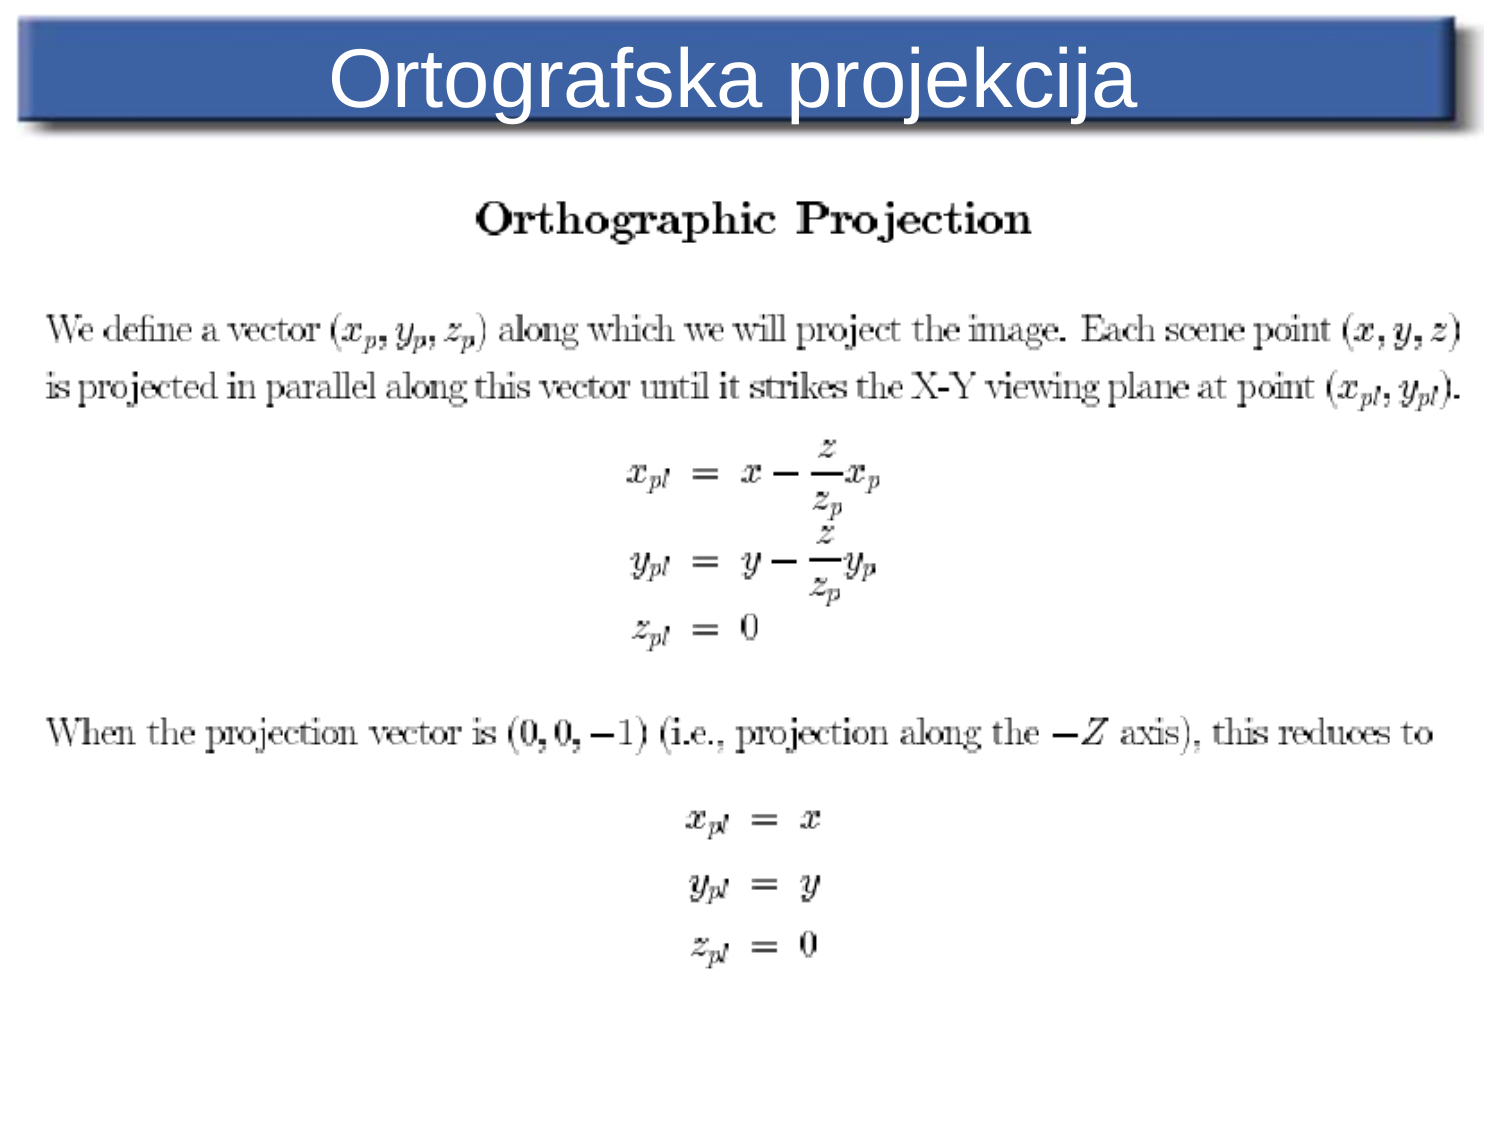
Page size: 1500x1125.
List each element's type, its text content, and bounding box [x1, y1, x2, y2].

text_box Ortografska projekcija [313, 16, 1154, 132]
picture [0, 148, 1500, 1062]
picture [16, 13, 1484, 141]
